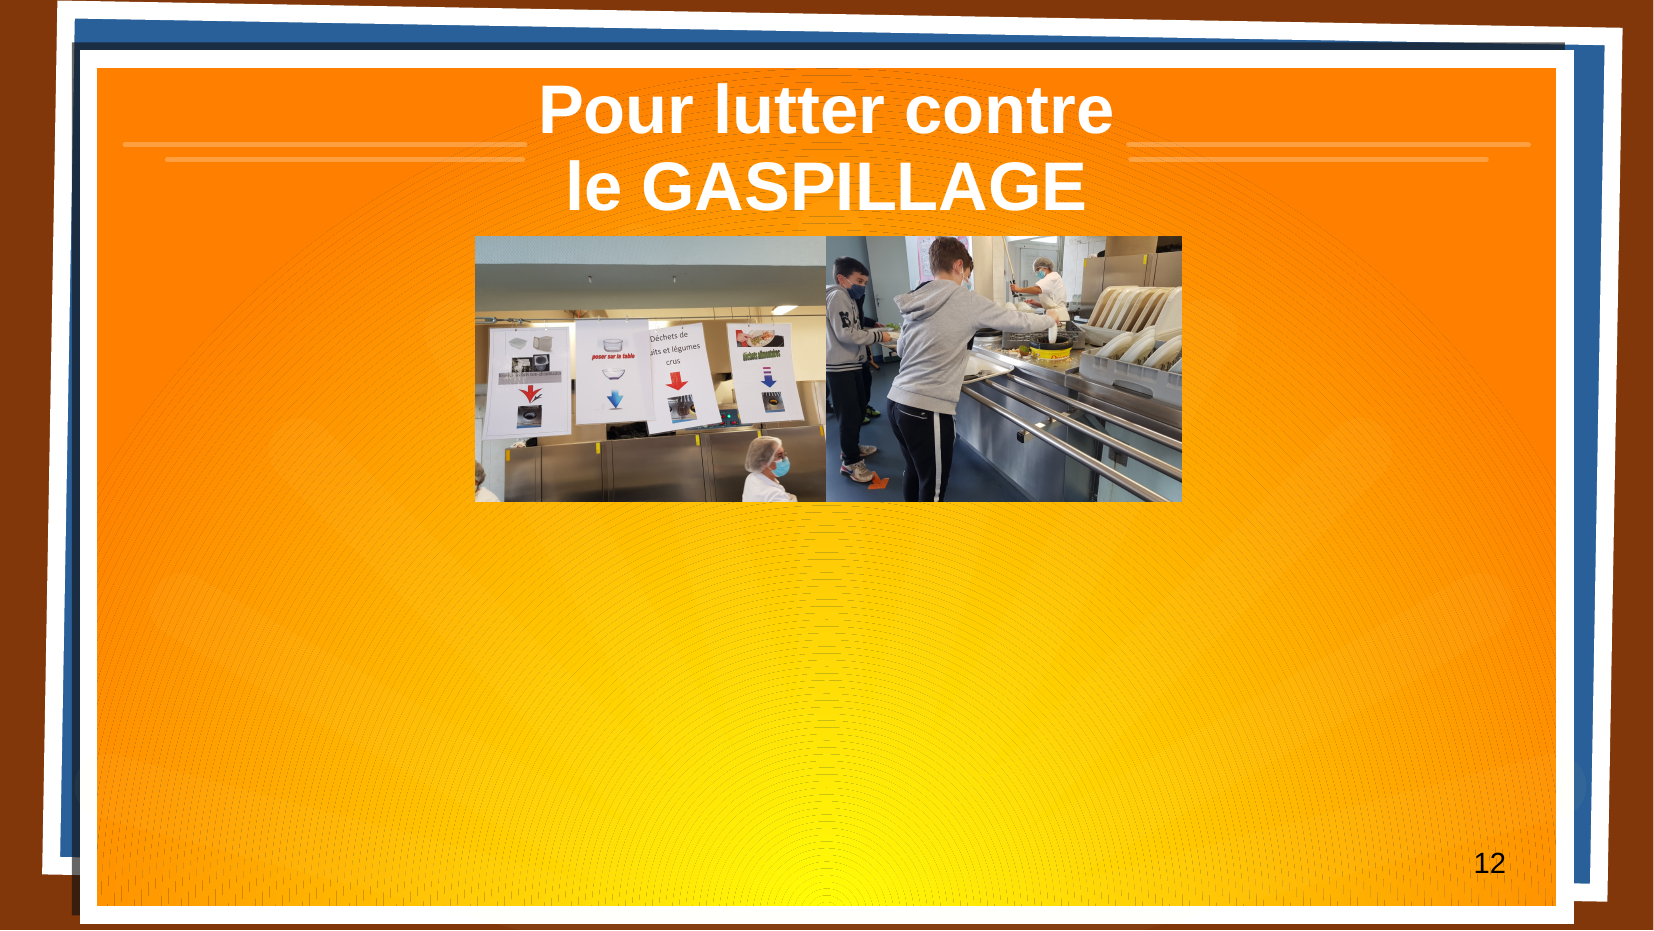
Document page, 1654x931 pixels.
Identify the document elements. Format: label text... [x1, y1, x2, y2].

picture [475, 236, 1182, 502]
title Pour lutter contre le GASPILLAGE [531, 70, 1123, 225]
